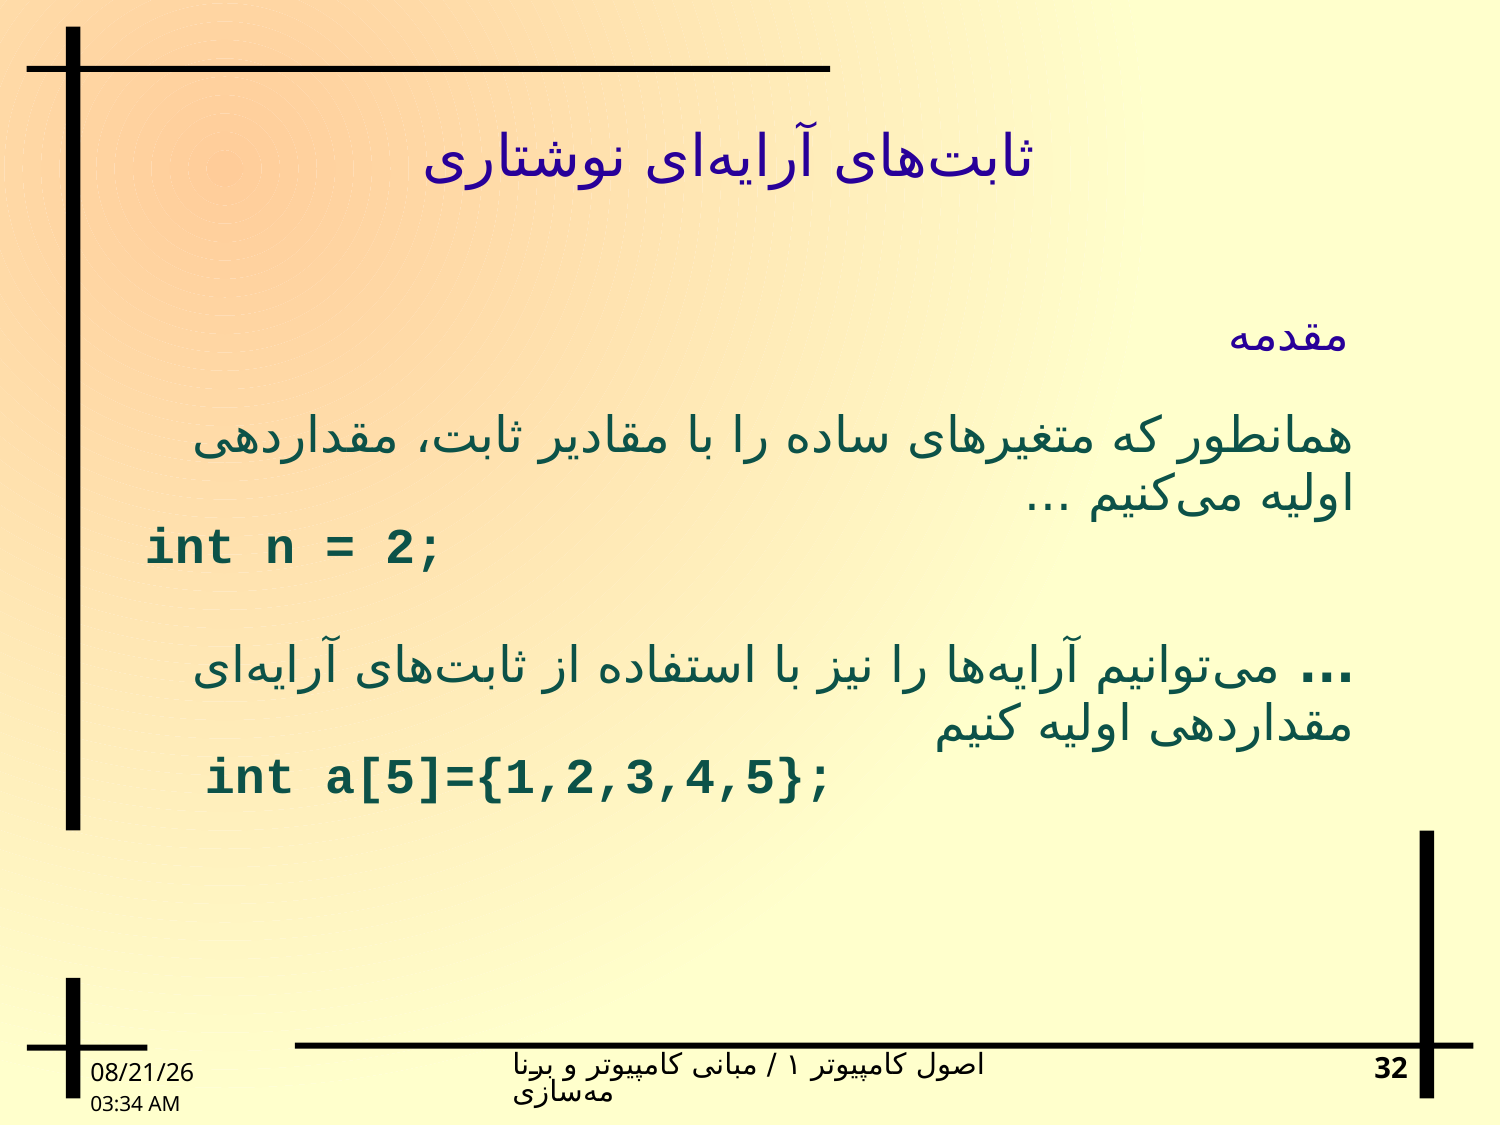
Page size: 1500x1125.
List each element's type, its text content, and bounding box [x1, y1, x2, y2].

list همانطور که متغیرهای ساده را با مقادیر ثابت، مقداردهی اولیه می‌کنیم ... int n = 2; ... می‌توانیم آرایه‌ها را نیز با استفاده از ثابت‌های آرایه‌ای مقداردهی اولیه کنیم int a[5]={1,2,3,4,5}; [143, 404, 1357, 813]
title ثابت‌های آرایه‌ای نوشتاری [113, 96, 1344, 217]
title مقدمه [1226, 274, 1350, 394]
